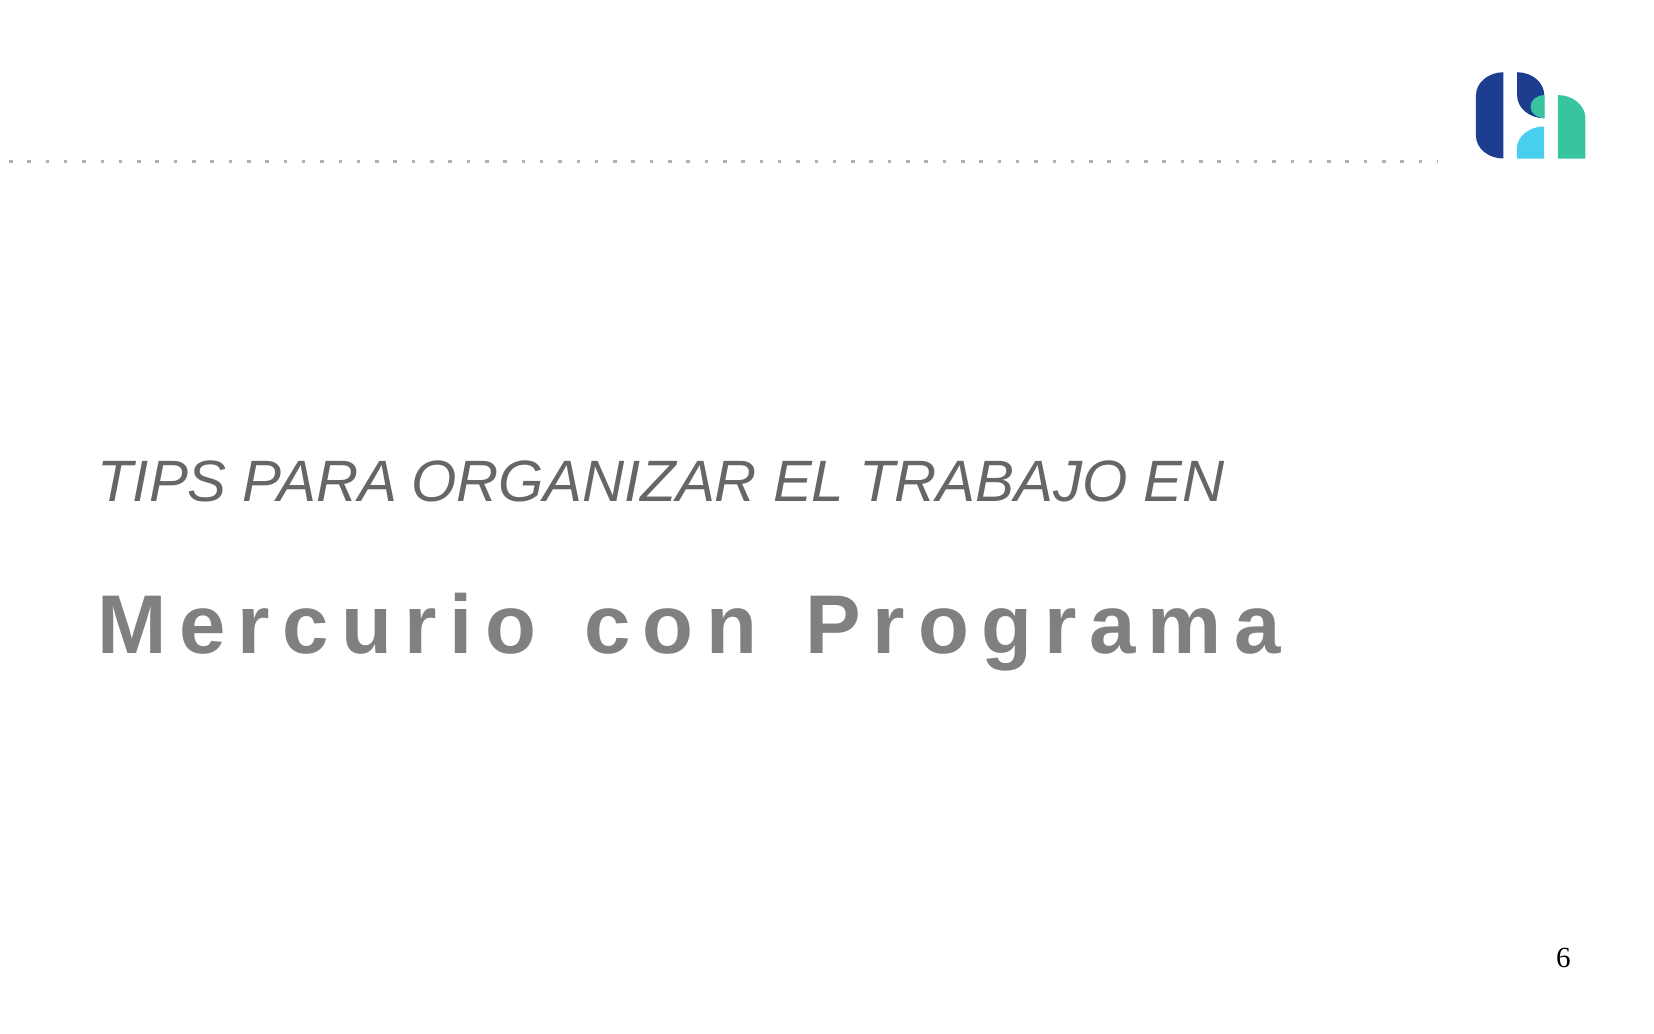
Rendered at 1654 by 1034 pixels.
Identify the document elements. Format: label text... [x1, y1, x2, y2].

text_box TIPS PARA ORGANIZAR EL TRABAJO EN Mercurio con Programa [82, 389, 1560, 679]
picture [1475, 72, 1586, 159]
text_box [23, 206, 1501, 819]
